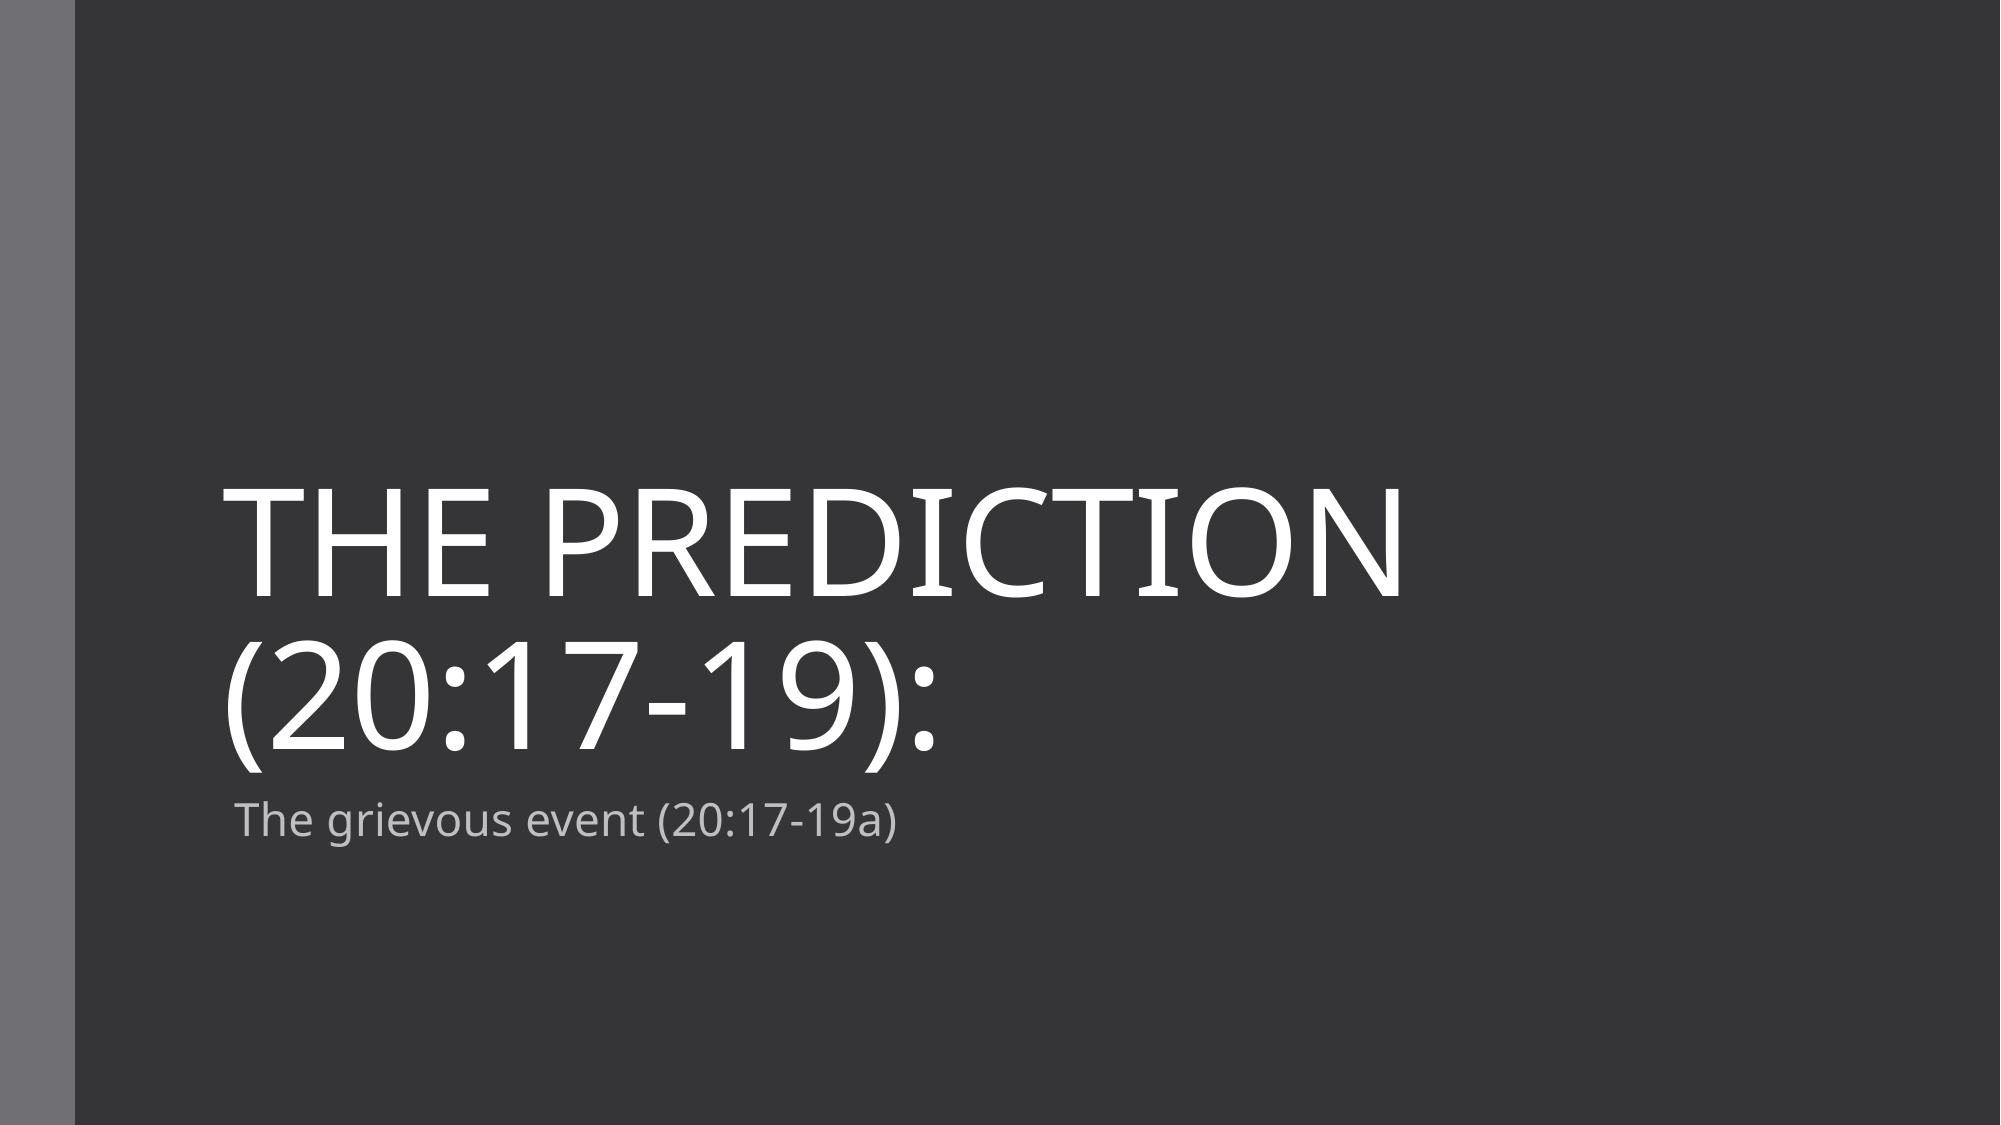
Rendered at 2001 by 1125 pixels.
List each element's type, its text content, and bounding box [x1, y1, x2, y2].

title THE PREDICTION (20:17-19): [206, 124, 1752, 787]
subtitle The grievous event (20:17-19a) [206, 787, 1752, 1066]
